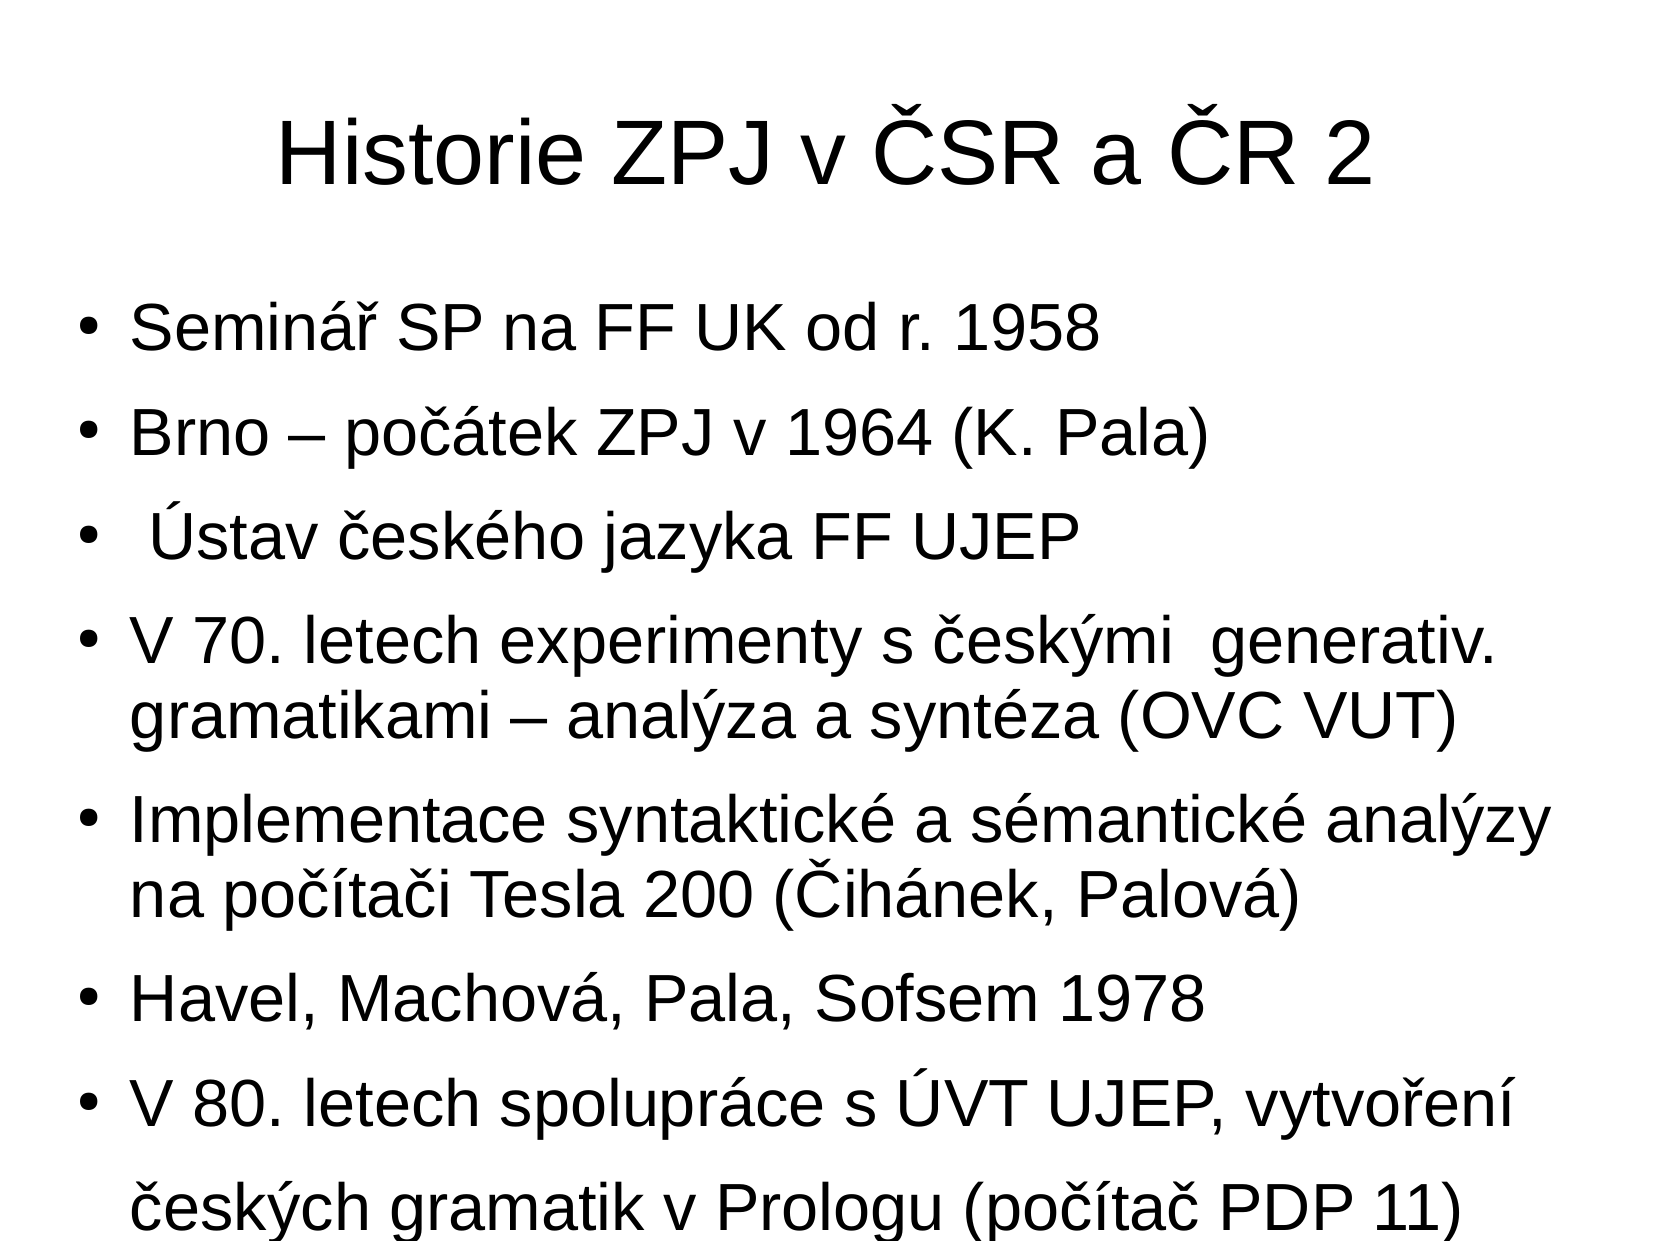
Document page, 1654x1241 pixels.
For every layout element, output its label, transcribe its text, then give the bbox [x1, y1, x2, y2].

list Seminář SP na FF UK od r. 1958 Brno – počátek ZPJ v 1964 (K. Pala) Ústav českého jazyka FF UJEP V 70. letech experimenty s českými generativ. gramatikami – analýza a syntéza (OVC VUT) Implementace syntaktické a sémantické analýzy na počítači Tesla 200 (Čihánek, Palová) Havel, Machová, Pala, Sofsem 1978 V 80. letech spolupráce s ÚVT UJEP, vytvoření českých gramatik v Prologu (počítač PDP 11) [59, 290, 1571, 1241]
title Historie ZPJ v ČSR a ČR 2 [82, 56, 1571, 250]
